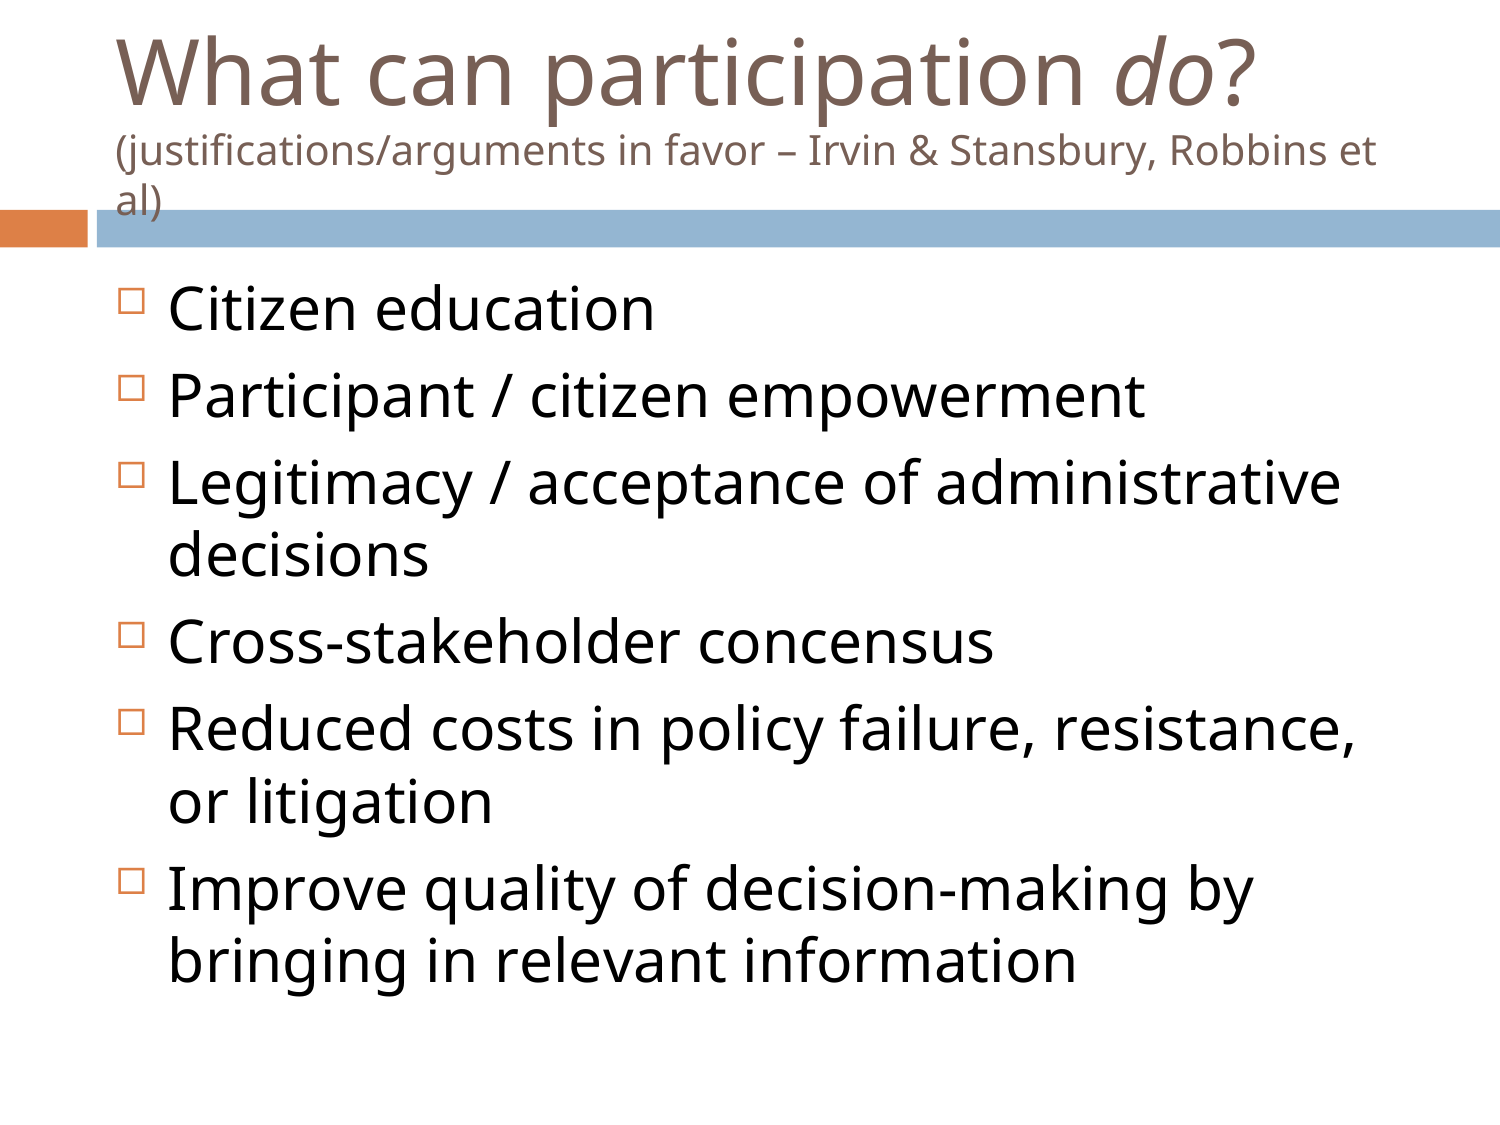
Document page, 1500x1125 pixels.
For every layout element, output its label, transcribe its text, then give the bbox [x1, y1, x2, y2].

title What can participation do? (justifications/arguments in favor – Irvin & Stansbury, Robbins et al) [100, 31, 1438, 207]
list Citizen education Participant / citizen empowerment Legitimacy / acceptance of administrative decisions Cross-stakeholder concensus Reduced costs in policy failure, resistance, or litigation Improve quality of decision-making by bringing in relevant information [100, 262, 1438, 1017]
